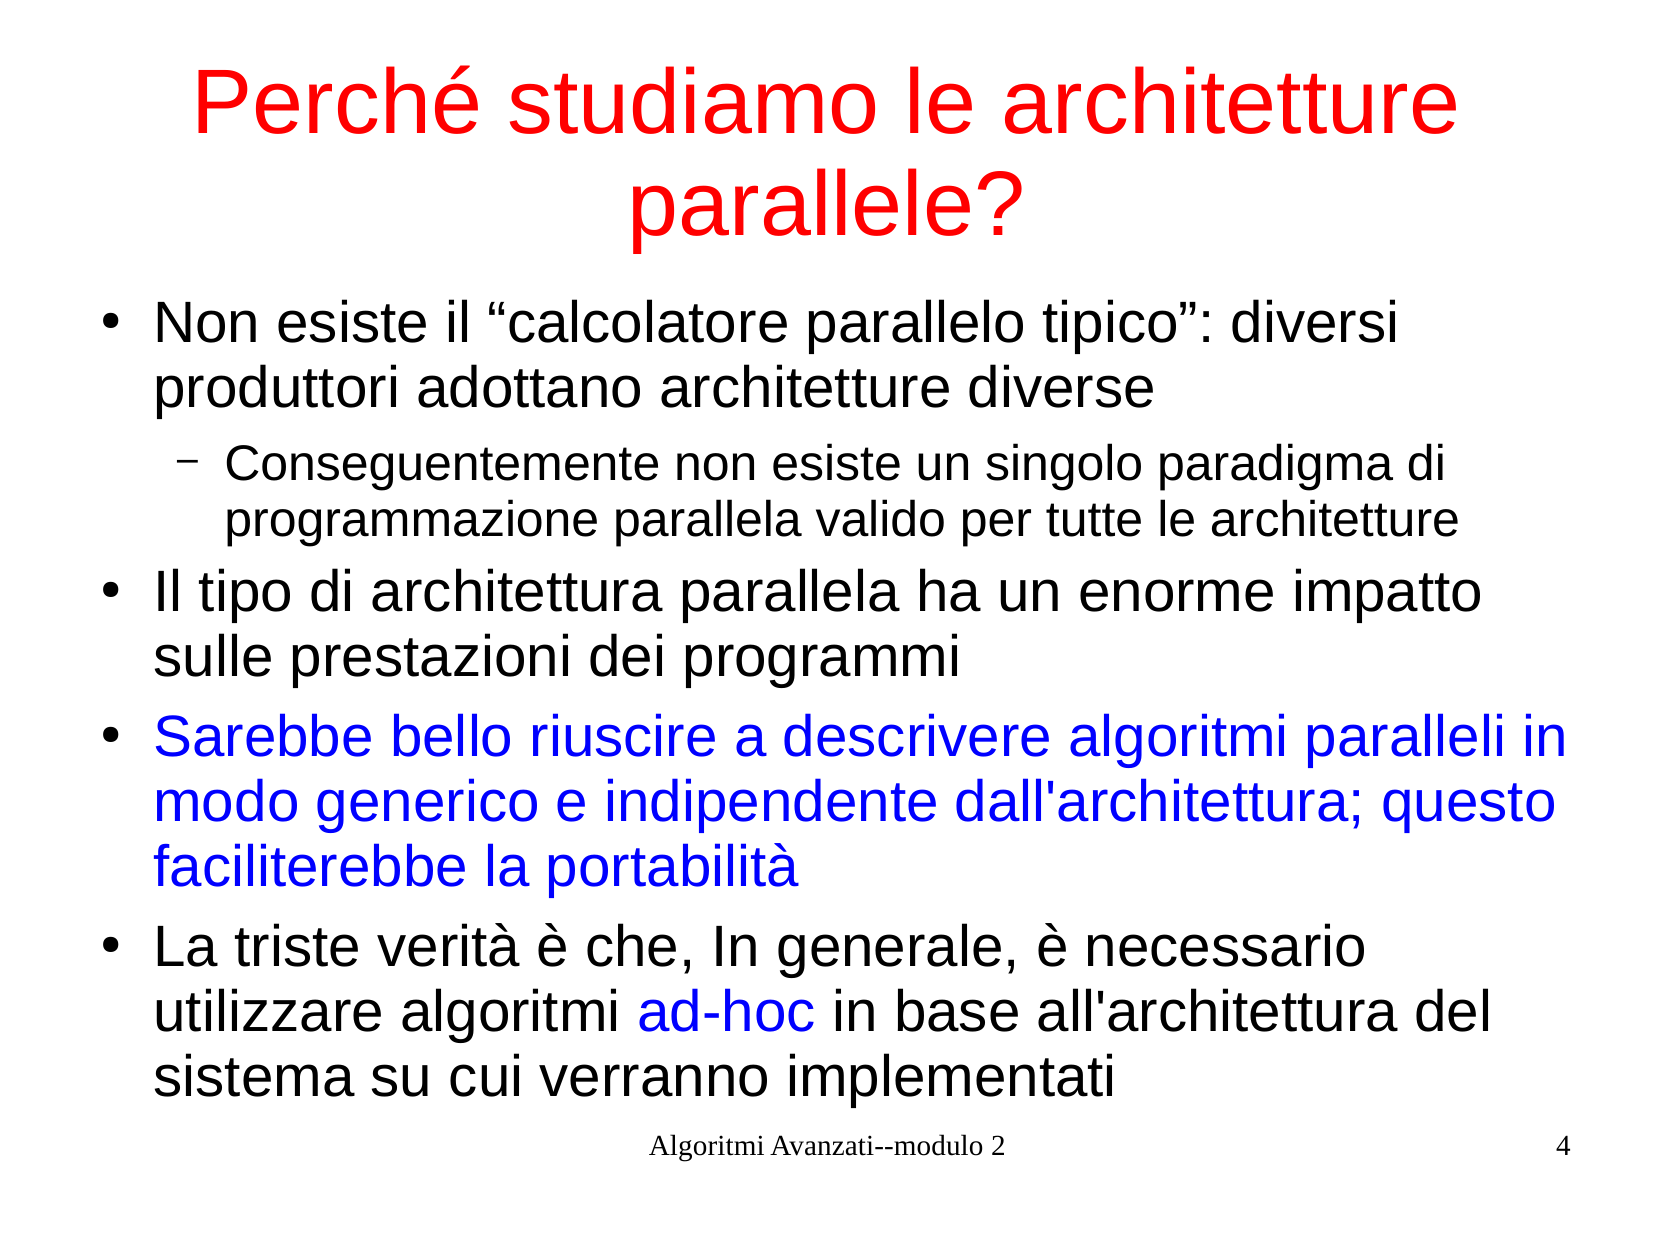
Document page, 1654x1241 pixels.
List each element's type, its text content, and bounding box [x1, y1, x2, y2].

list Non esiste il “calcolatore parallelo tipico”: diversi produttori adottano architetture diverse Conseguentemente non esiste un singolo paradigma di programmazione parallela valido per tutte le architetture Il tipo di architettura parallela ha un enorme impatto sulle prestazioni dei programmi Sarebbe bello riuscire a descrivere algoritmi paralleli in modo generico e indipendente dall'architettura; questo faciliterebbe la portabilità La triste verità è che, In generale, è necessario utilizzare algoritmi ad-hoc in base all'architettura del sistema su cui verranno implementati [82, 290, 1571, 1109]
title Perché studiamo le architetture parallele? [82, 49, 1571, 257]
